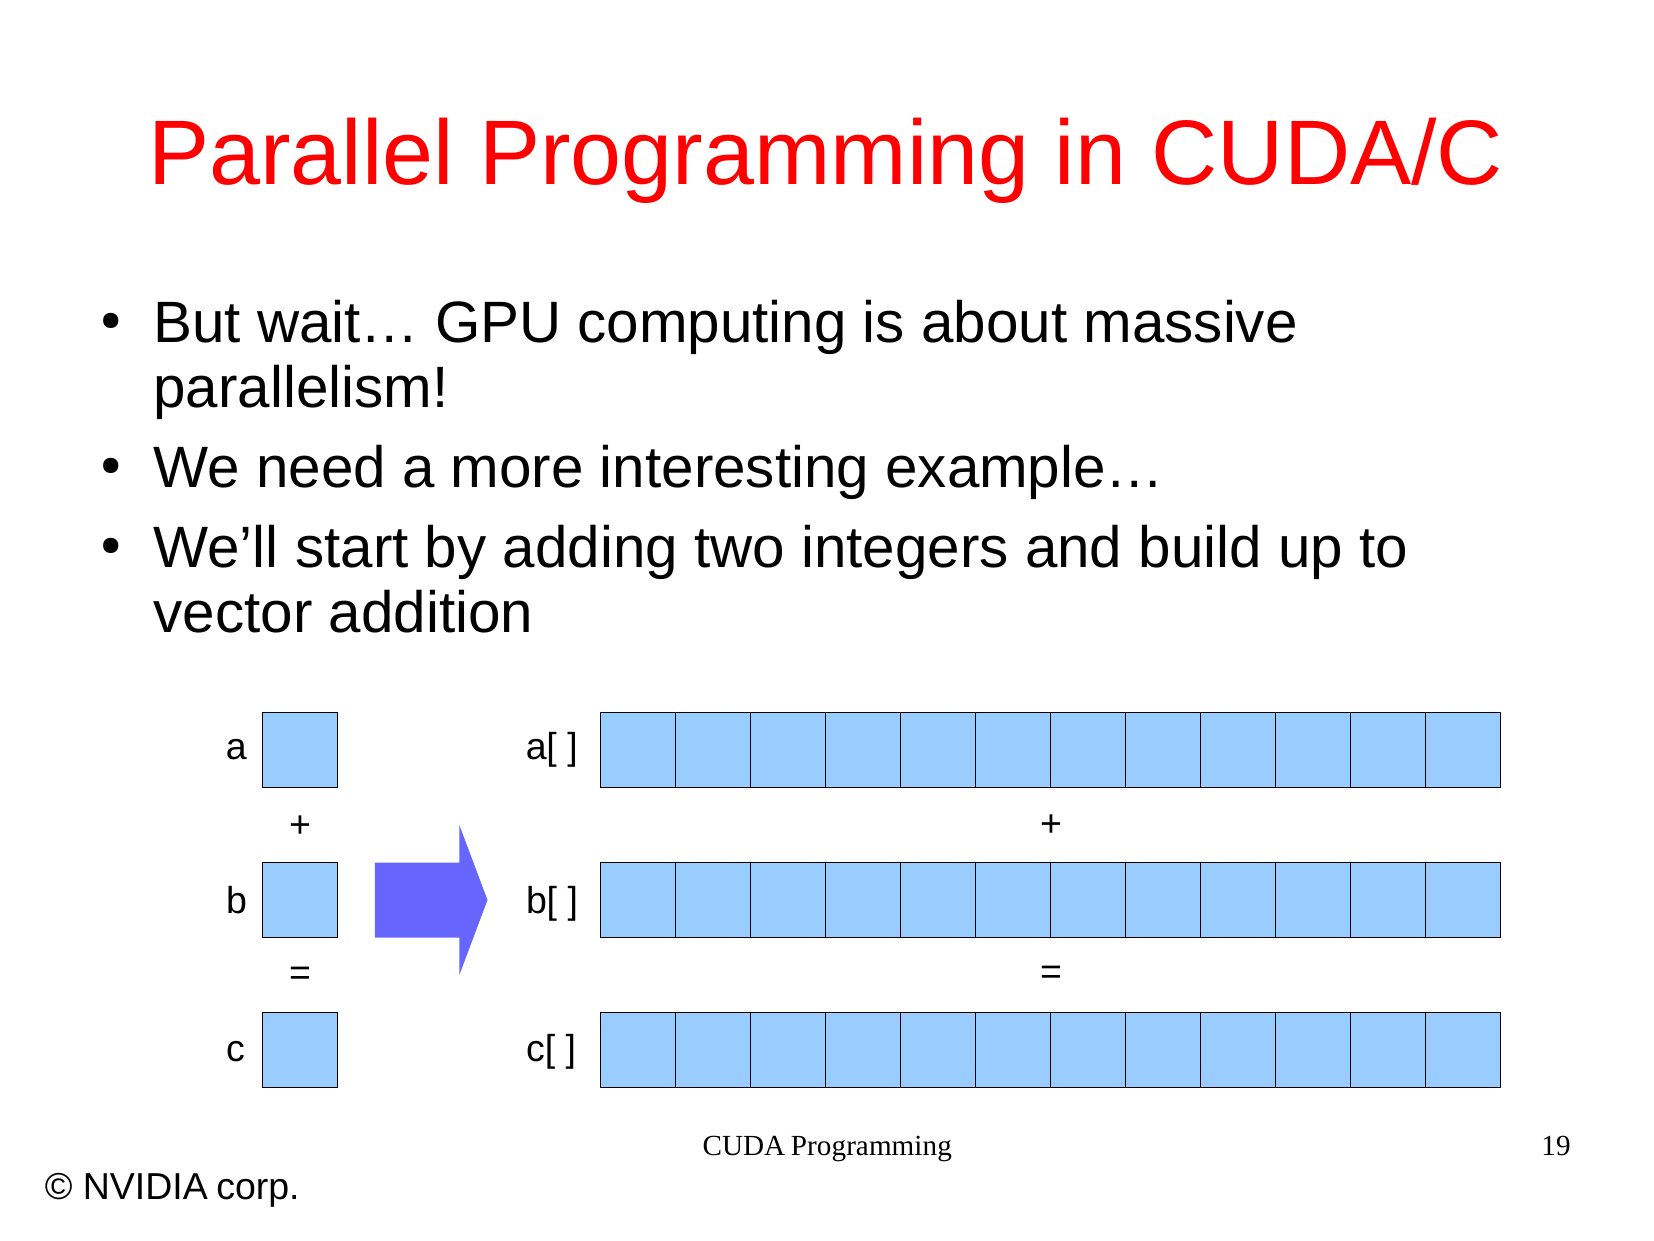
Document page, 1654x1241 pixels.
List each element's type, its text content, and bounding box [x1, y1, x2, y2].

text_box [262, 712, 338, 788]
text_box [262, 1012, 338, 1088]
text_box a[ ] [511, 718, 594, 776]
title Parallel Programming in CUDA/C [82, 49, 1571, 257]
text_box [600, 862, 1501, 938]
text_box [600, 712, 1501, 788]
text_box = [1025, 943, 1078, 1000]
text_box [374, 825, 488, 976]
text_box [262, 862, 338, 938]
text_box c[ ] [511, 1019, 592, 1077]
text_box b[ ] [511, 871, 594, 929]
text_box b [211, 871, 294, 929]
text_box + [1025, 795, 1078, 853]
text_box c [211, 1019, 292, 1077]
text_box a [211, 718, 294, 776]
text_box = [274, 943, 327, 1001]
list But wait… GPU computing is about massive parallelism! We need a more interesting example… We’ll start by adding two integers and build up to vector addition [82, 290, 1571, 1109]
text_box [600, 1012, 1501, 1088]
text_box © NVIDIA corp. [30, 1158, 331, 1216]
text_box + [274, 796, 326, 854]
